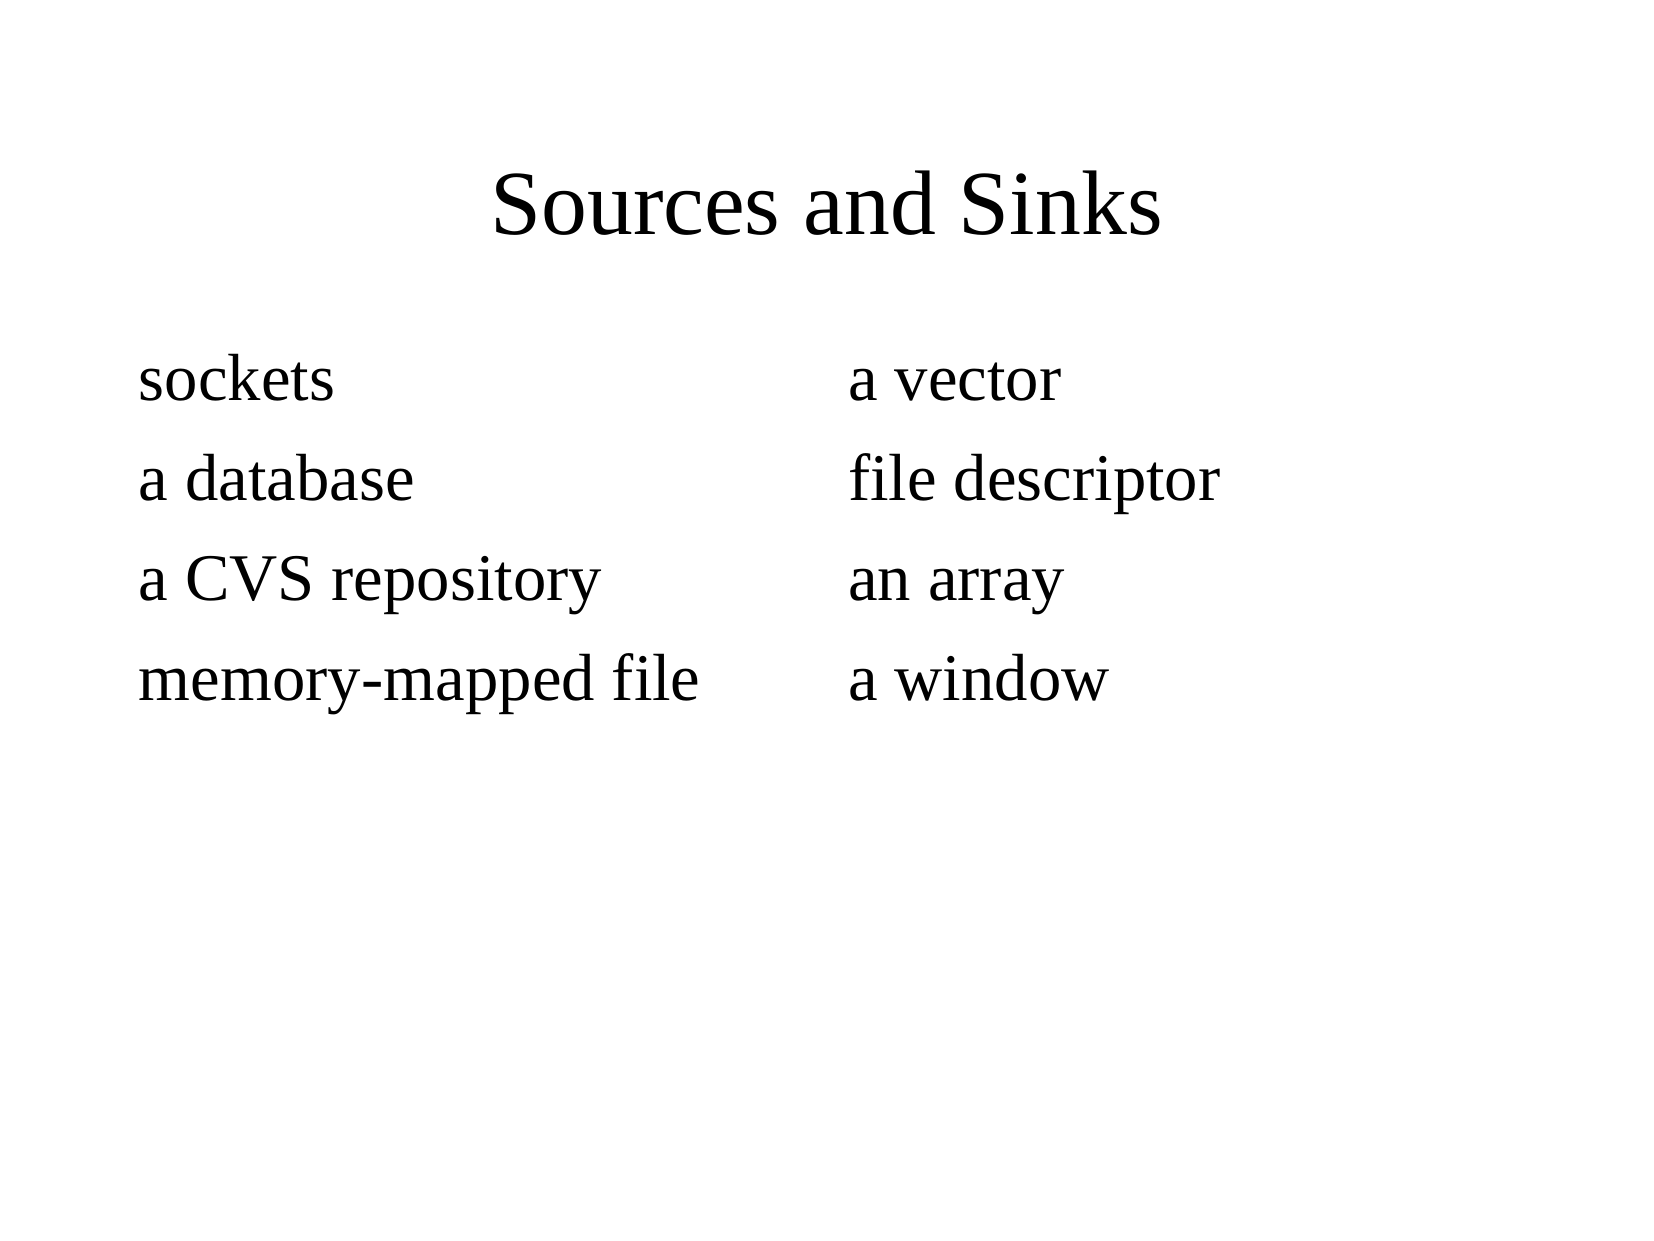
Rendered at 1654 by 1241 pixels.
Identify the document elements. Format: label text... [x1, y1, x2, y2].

list sockets a database a CVS repository memory-mapped file [121, 344, 816, 1126]
text_box a vector file descriptor an array a window [830, 344, 1525, 716]
title Sources and Sinks [121, 102, 1534, 310]
